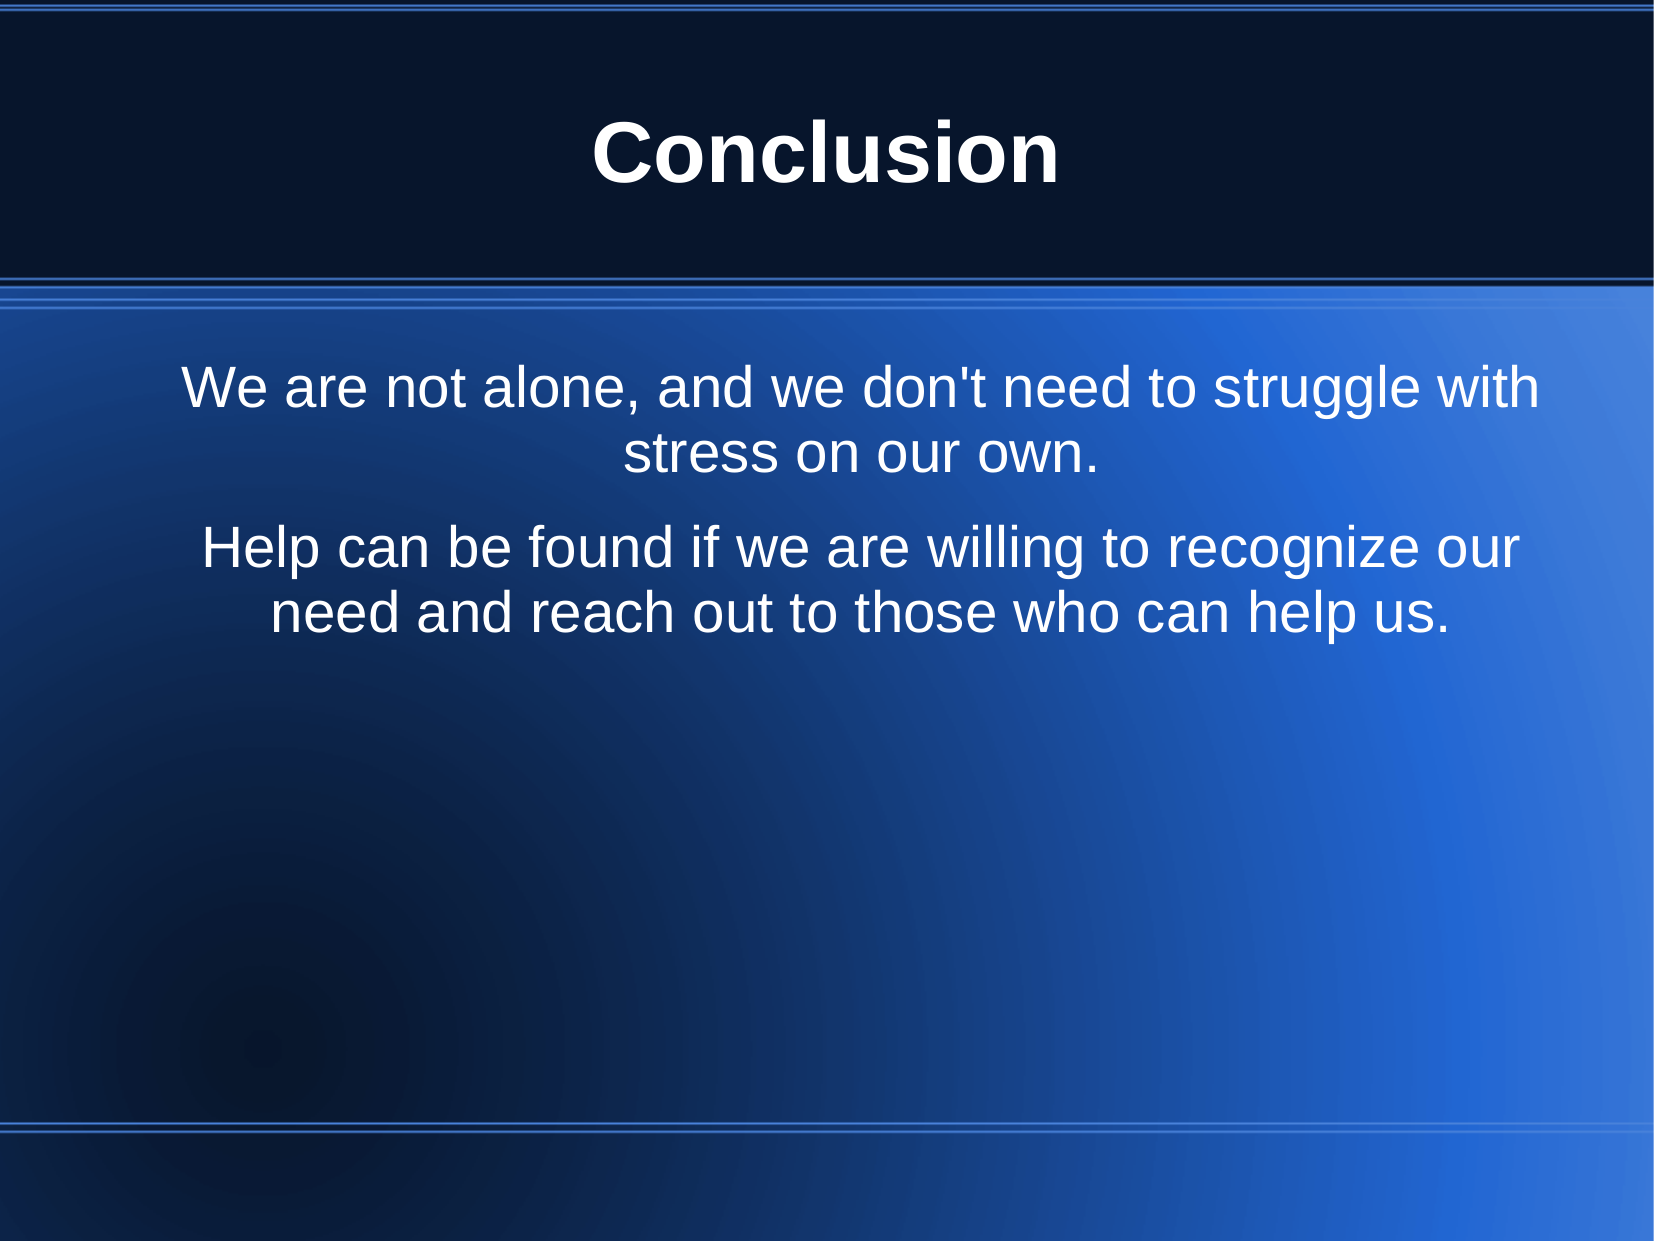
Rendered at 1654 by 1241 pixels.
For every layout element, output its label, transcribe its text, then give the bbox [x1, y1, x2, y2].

title Conclusion [82, 49, 1571, 257]
picture [0, 0, 1654, 1241]
list We are not alone, and we don't need to struggle with stress on our own. Help can be found if we are willing to recognize our need and reach out to those who can help us. [82, 355, 1571, 1058]
